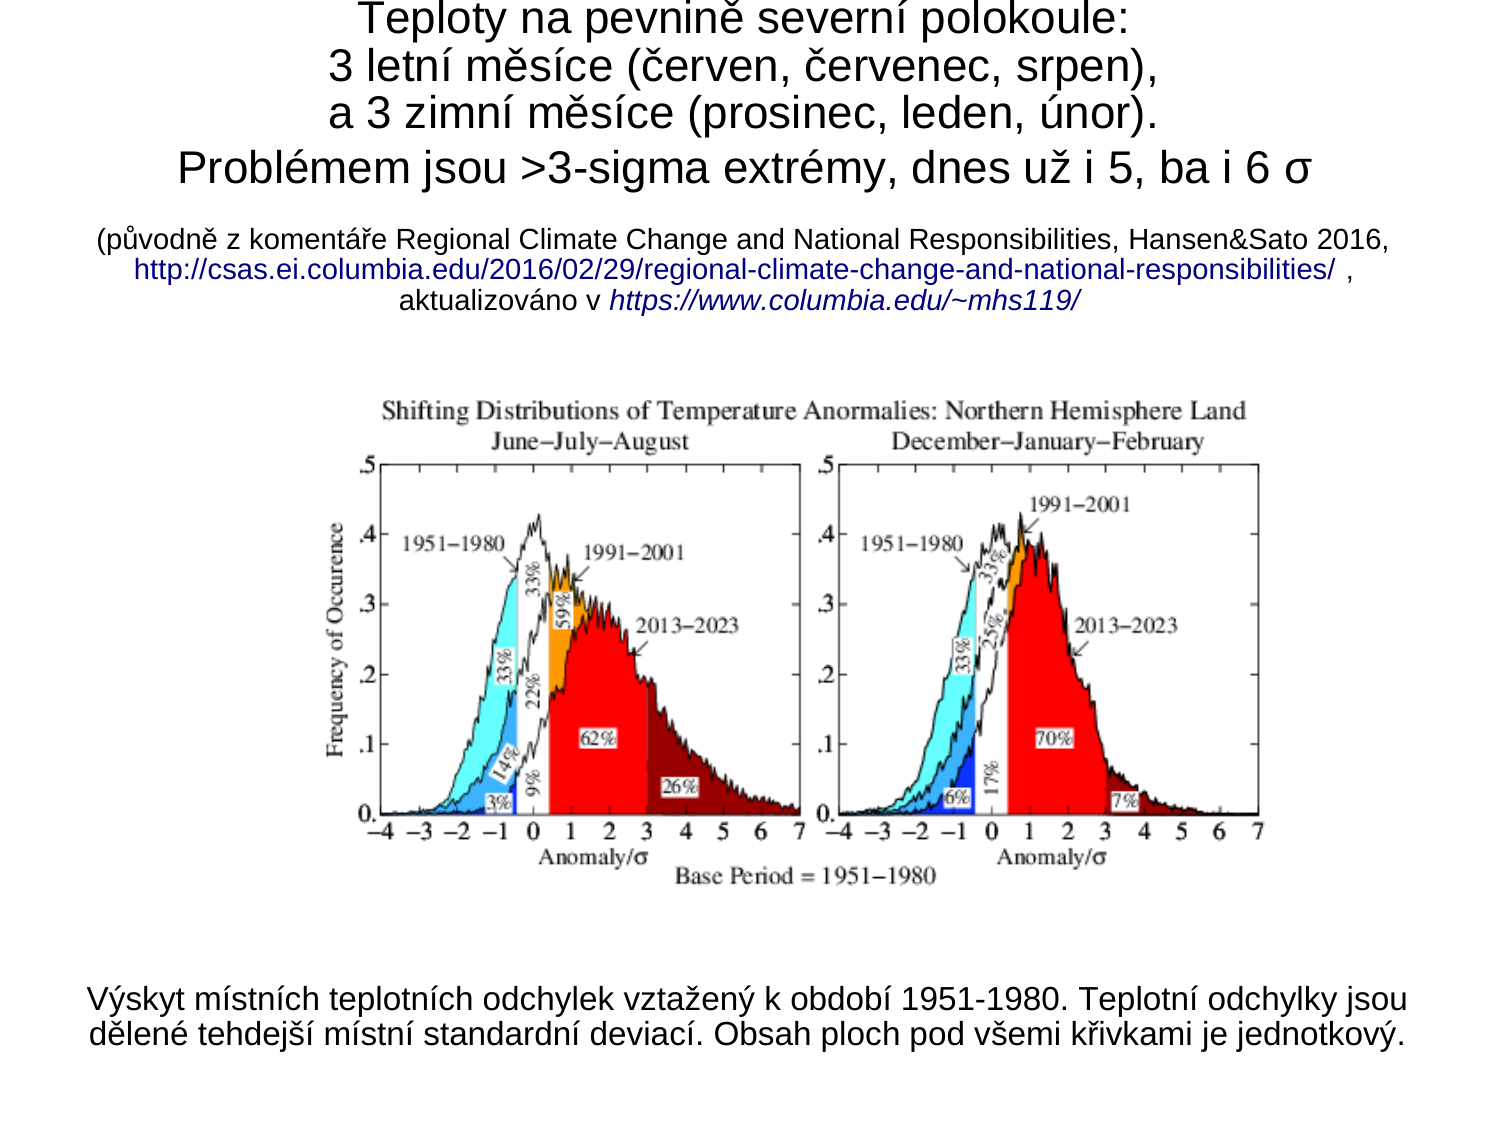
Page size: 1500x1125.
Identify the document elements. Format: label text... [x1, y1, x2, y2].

picture [325, 400, 1265, 886]
subtitle Výskyt místních teplotních odchylek vztažený k období 1951-1980. Teplotní odchylky jsou dělené tehdejší místní standardní deviací. Obsah ploch pod všemi křivkami je jednotkový. [73, 951, 1424, 1084]
title Teploty na pevnině severní polokoule: 3 letní měsíce (červen, červenec, srpen), a 3 zimní měsíce (prosinec, leden, únor). Problémem jsou >3-sigma extrémy, dnes už i 5, ba i 6 σ (původně z komentáře Regional Climate Change and National Responsibilities, Hansen&Sato 2016, http://csas.ei.columbia.edu/2016/02/29/regional-climate-change-and-national-responsibilities/ , aktualizováno v https://www.columbia.edu/~mhs119/ [69, 0, 1419, 350]
